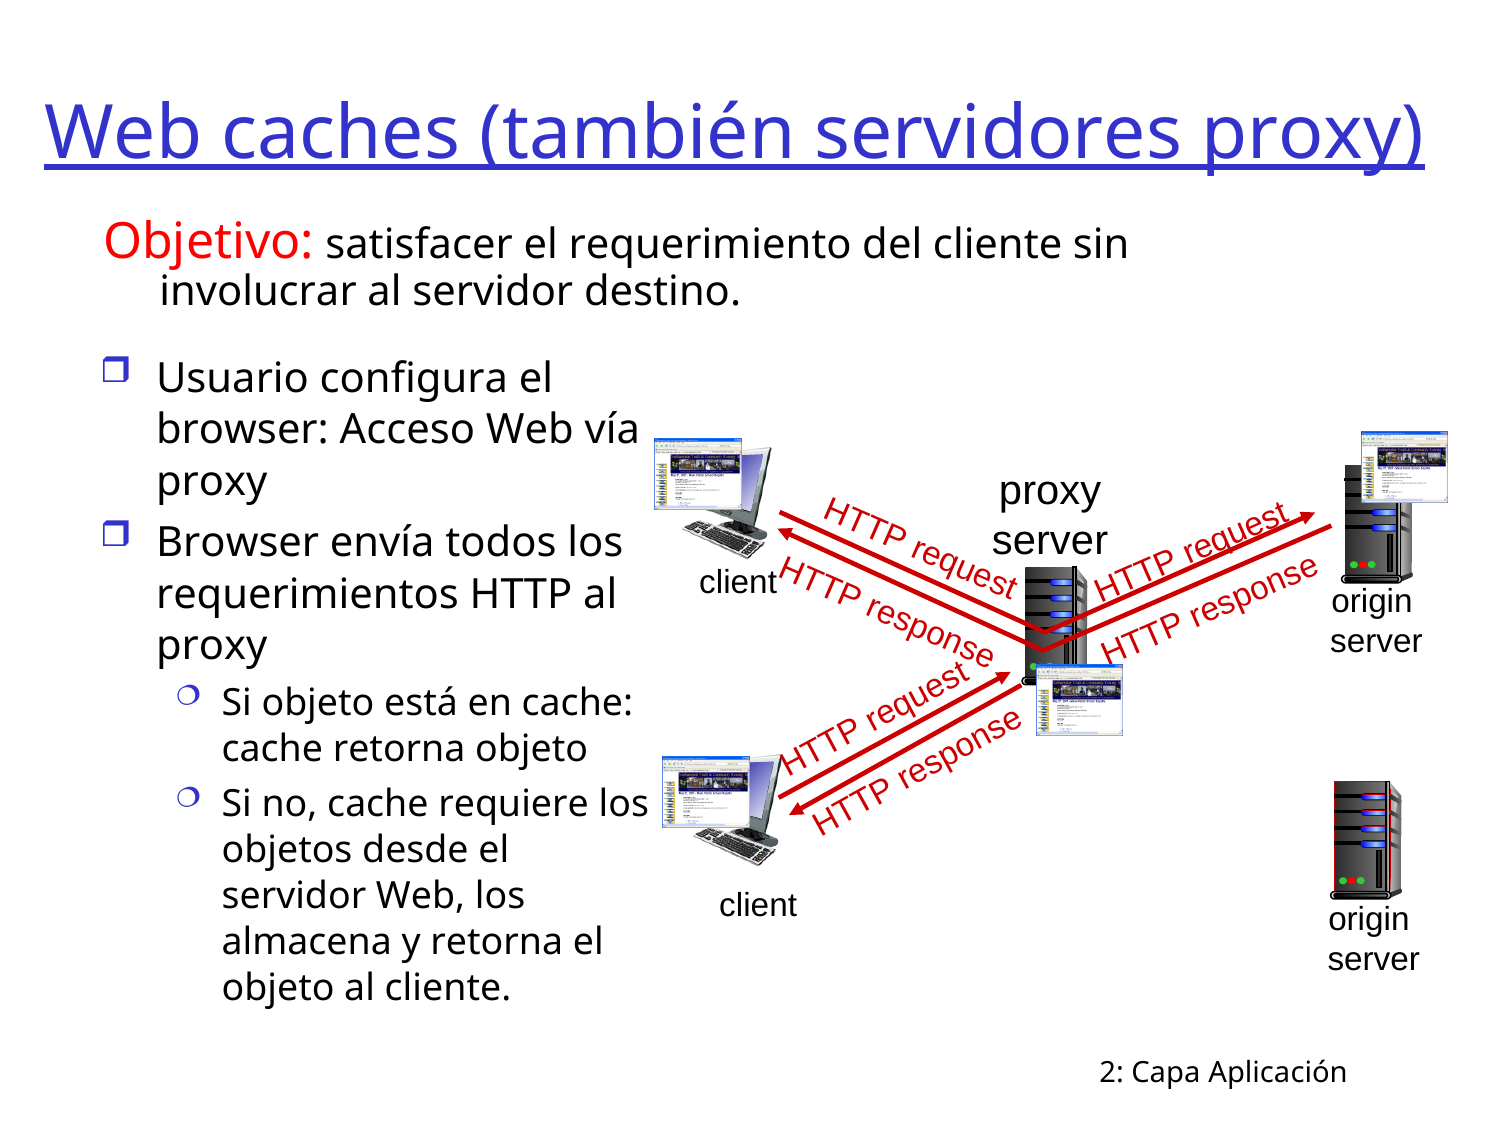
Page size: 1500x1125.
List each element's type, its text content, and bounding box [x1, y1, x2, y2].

text_box HTTP response [756, 533, 1020, 689]
text_box [1330, 781, 1402, 899]
text_box proxy server [977, 455, 1124, 571]
title Web caches (también servidores proxy) [29, 37, 1459, 225]
picture [668, 438, 774, 568]
text_box [1345, 465, 1413, 571]
picture [668, 749, 785, 875]
picture [1036, 664, 1123, 736]
text_box HTTP request [802, 474, 1042, 621]
list Usuario configura el browser: Acceso Web vía proxy Browser envía todos los requerimientos HTTP al proxy Si objeto está en cache: cache retorna objeto Si no, cache requiere los objetos desde el servidor Web, los almacena y retorna el objeto al cliente. [85, 343, 668, 962]
text_box [742, 454, 763, 512]
text_box HTTP response [787, 681, 1036, 857]
text_box client [684, 552, 793, 608]
text_box client [704, 875, 813, 932]
text_box [1025, 571, 1087, 629]
text_box HTTP request [755, 657, 989, 798]
text_box [1025, 617, 1088, 647]
text_box HTTP response [1077, 529, 1341, 676]
text_box origin server [1315, 571, 1438, 667]
text_box origin server [1312, 889, 1435, 985]
picture [1361, 431, 1448, 503]
text_box [1022, 639, 1087, 685]
text_box Objetivo: satisfacer el requerimiento del cliente sin involucrar al servidor destino. [88, 225, 1270, 323]
text_box HTTP request [1070, 476, 1310, 623]
text_box [750, 761, 771, 819]
